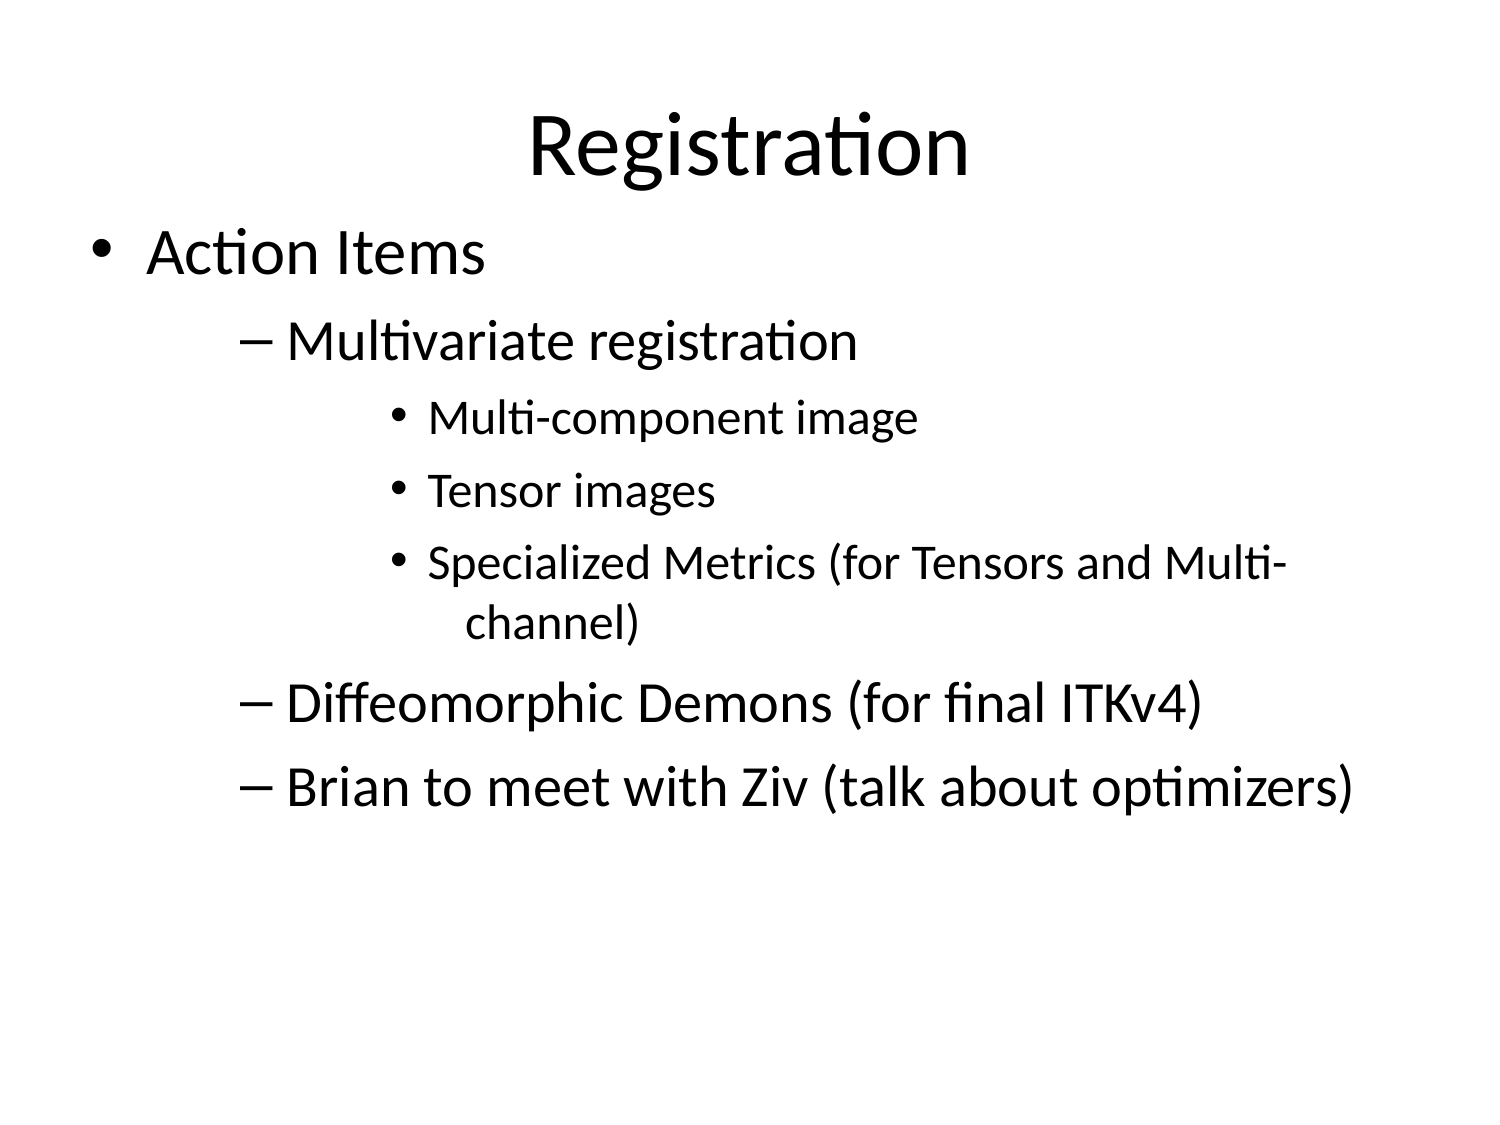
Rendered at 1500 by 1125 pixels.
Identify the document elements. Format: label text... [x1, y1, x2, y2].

title Registration [75, 45, 1426, 200]
list Action Items Multivariate registration Multi-component image Tensor images Specialized Metrics (for Tensors and Multi-channel) Diffeomorphic Demons (for final ITKv4) Brian to meet with Ziv (talk about optimizers) [75, 200, 1426, 1038]
